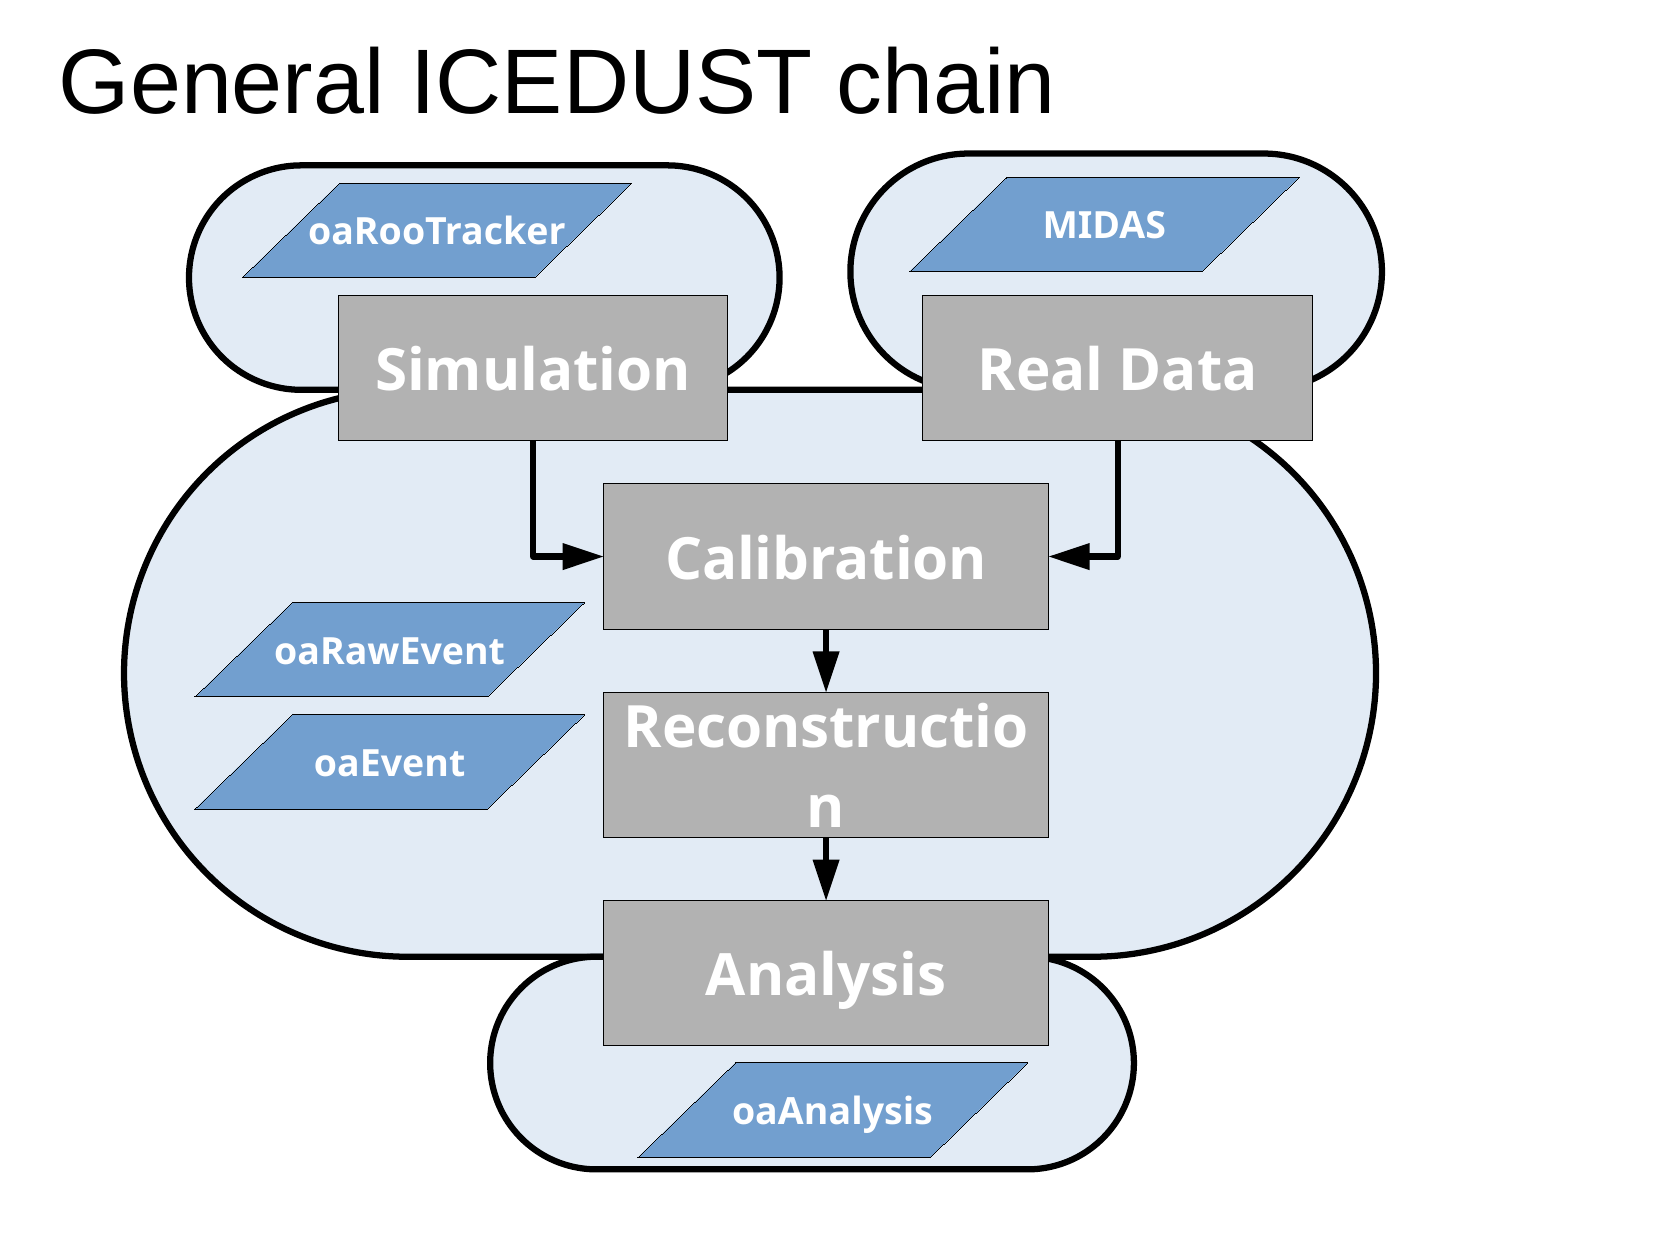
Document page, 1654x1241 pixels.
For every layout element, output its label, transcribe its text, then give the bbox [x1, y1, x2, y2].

text_box [124, 398, 1134, 1170]
text_box oaAnalysis [637, 1062, 1028, 1158]
text_box Analysis [603, 900, 1049, 1046]
text_box [827, 441, 1377, 957]
text_box [850, 154, 1382, 381]
title General ICEDUST chain [59, 9, 1290, 154]
text_box oaRawEvent [194, 602, 585, 697]
text_box Simulation [338, 295, 728, 441]
text_box oaRooTracker [242, 183, 632, 278]
text_box Calibration [603, 483, 1049, 630]
text_box [536, 389, 1115, 556]
text_box [188, 165, 780, 390]
text_box Reconstruction [603, 692, 1049, 838]
text_box MIDAS [909, 177, 1300, 272]
text_box Real Data [922, 295, 1313, 441]
text_box oaEvent [194, 714, 585, 810]
